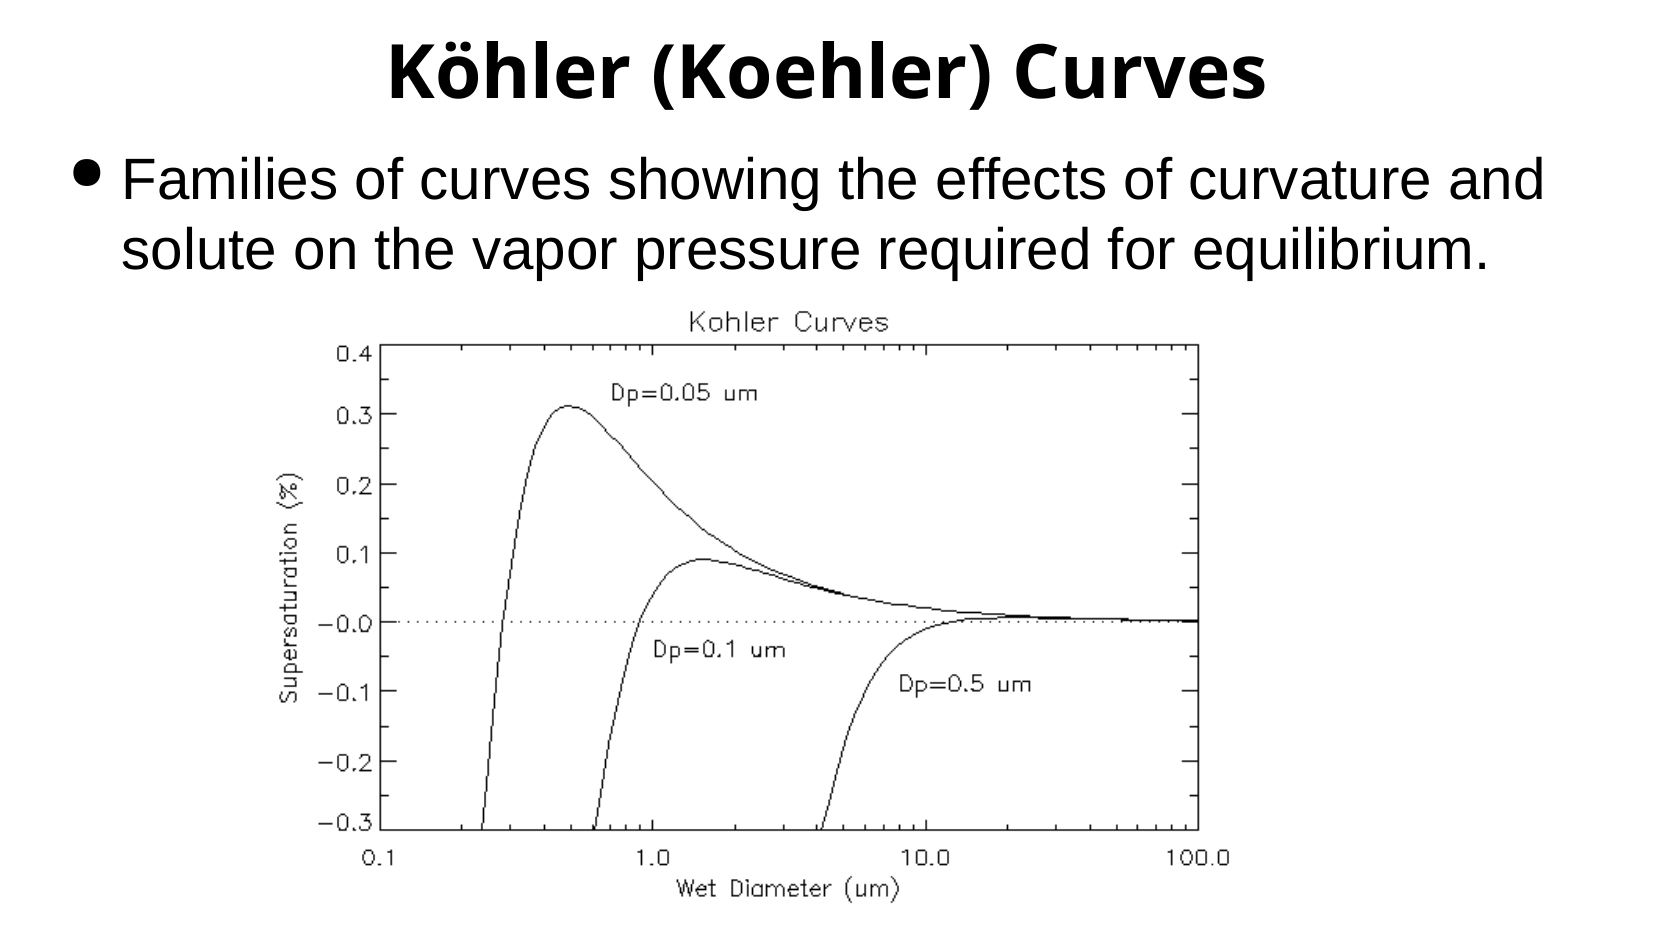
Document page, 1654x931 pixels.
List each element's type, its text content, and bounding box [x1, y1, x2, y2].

picture [239, 299, 1240, 925]
title Köhler (Koehler) Curves [0, 17, 1654, 119]
text_box Families of curves showing the effects of curvature and solute on the vapor pressure required for equilibrium. [41, 133, 1609, 359]
